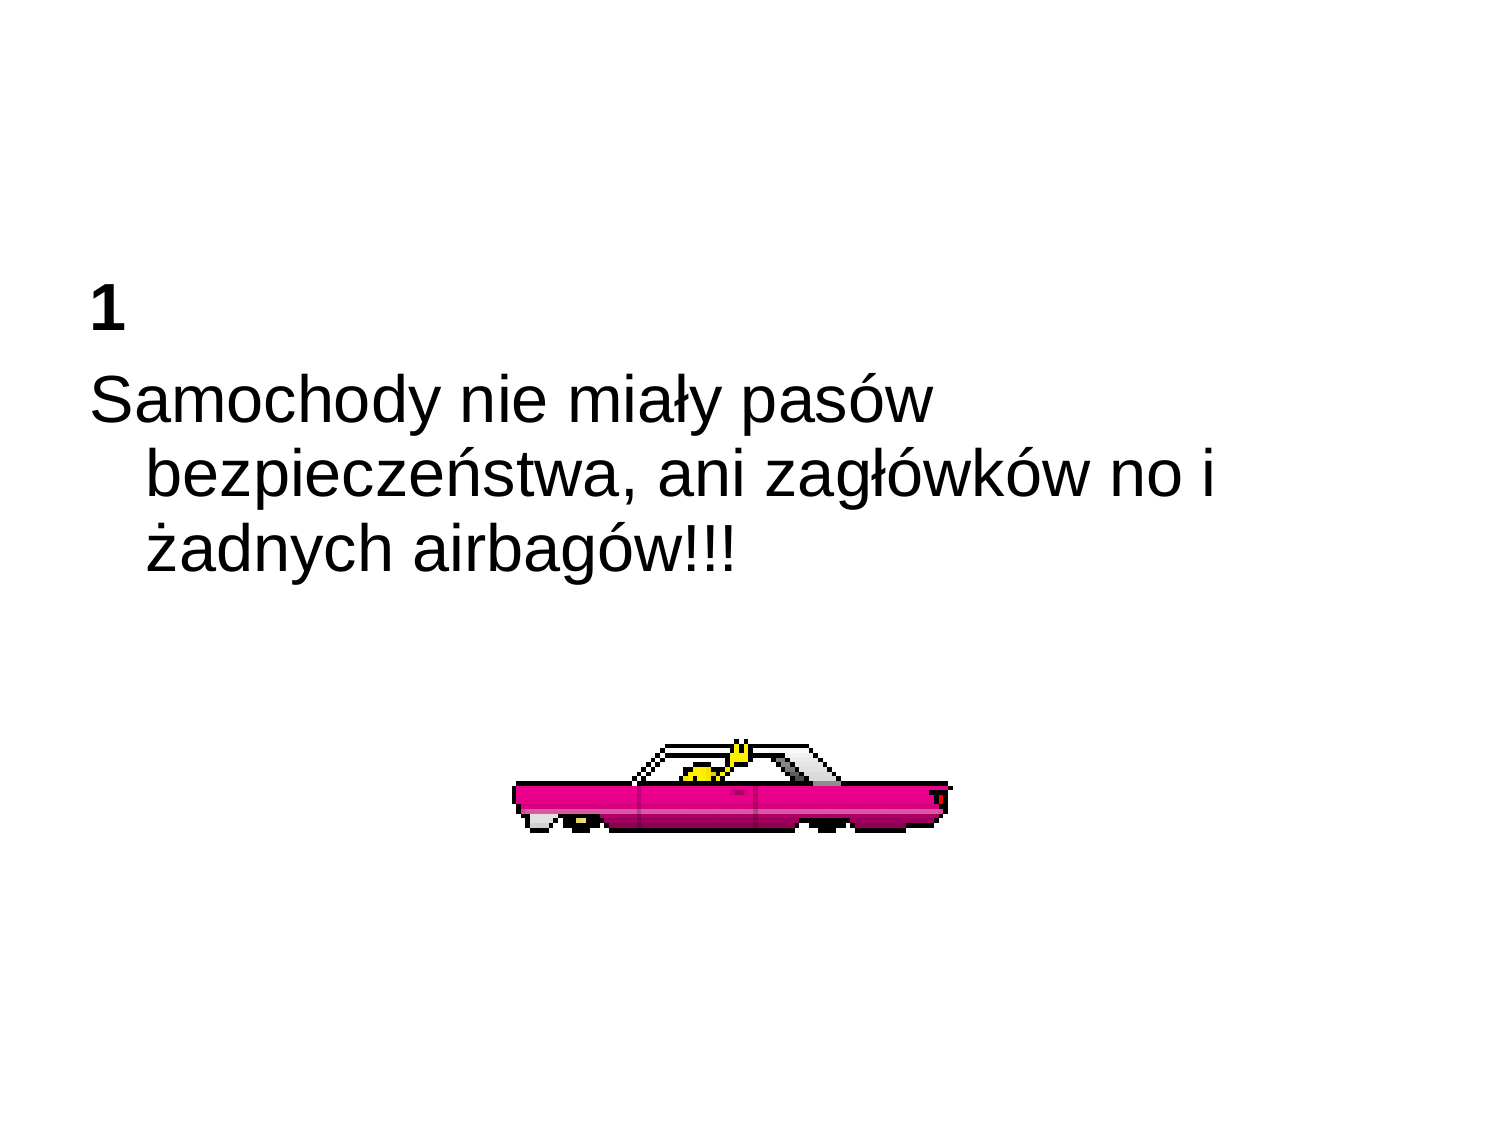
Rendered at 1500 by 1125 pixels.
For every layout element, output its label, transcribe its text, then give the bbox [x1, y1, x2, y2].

picture [512, 674, 953, 833]
list 1 Samochody nie miały pasów bezpieczeństwa, ani zagłówków no i żadnych airbagów!!! [74, 262, 1450, 1006]
